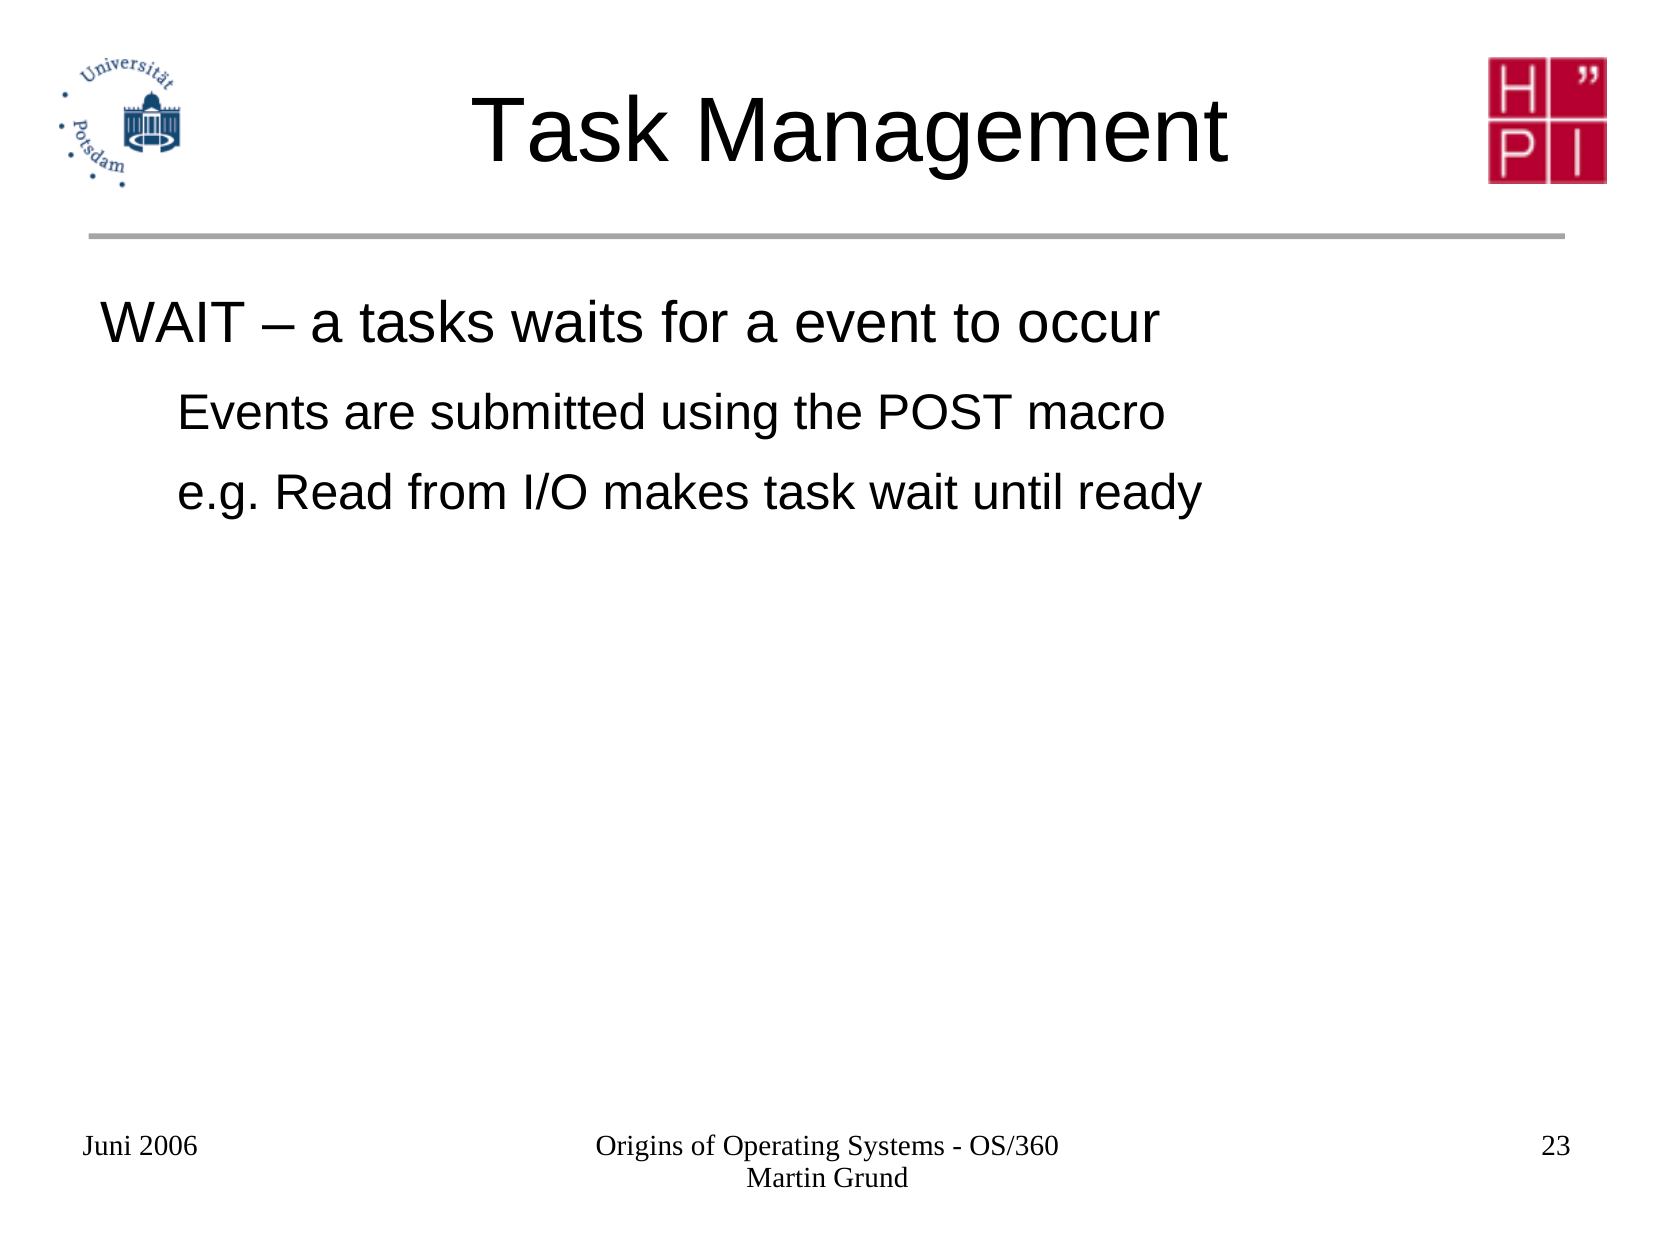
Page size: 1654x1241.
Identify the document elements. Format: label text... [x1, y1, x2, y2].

list WAIT – a tasks waits for a event to occur Events are submitted using the POST macro e.g. Read from I/O makes task wait until ready [82, 290, 1571, 1109]
title Task Management [230, 25, 1471, 233]
picture [59, 58, 181, 188]
picture [1488, 57, 1607, 184]
